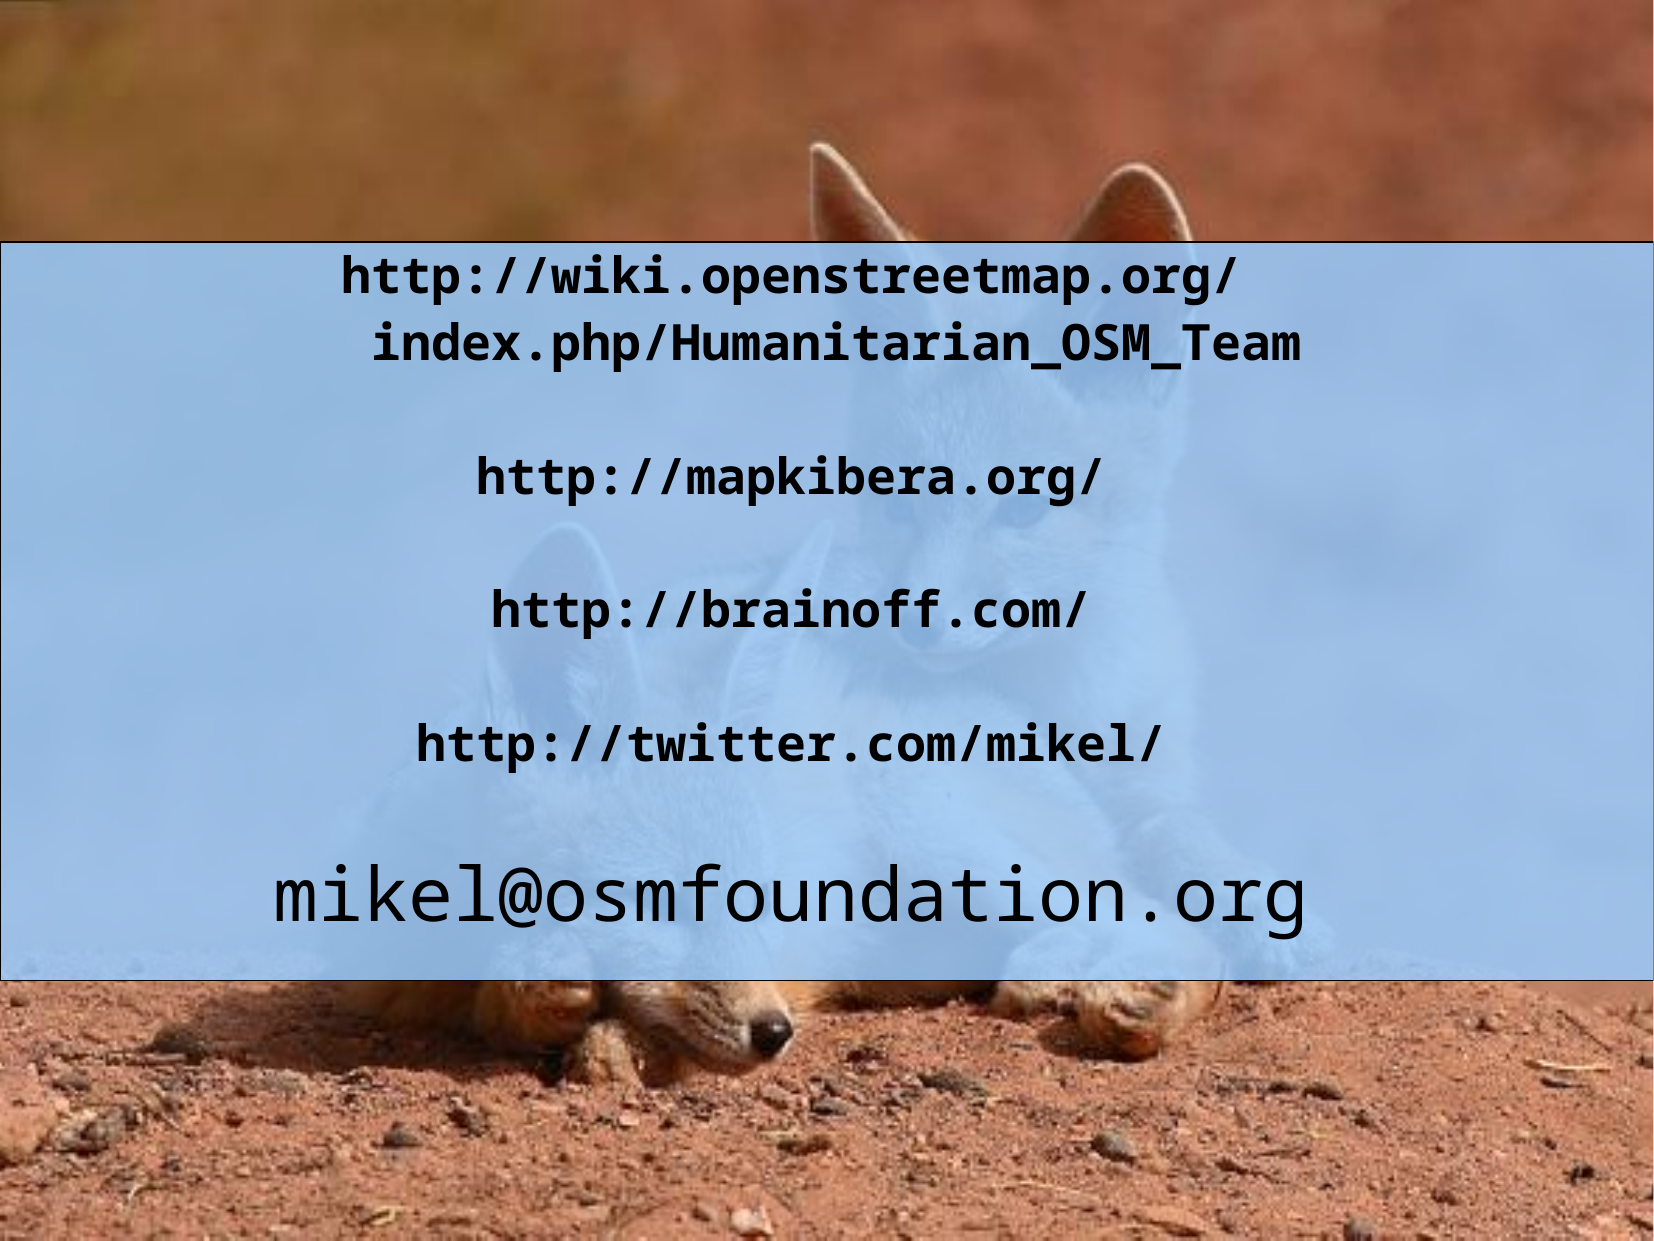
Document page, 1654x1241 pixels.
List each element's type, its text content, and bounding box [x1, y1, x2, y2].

picture [0, 981, 1654, 1241]
text_box http://wiki.openstreetmap.org/ index.php/Humanitarian_OSM_Team http://mapkibera.org/ http://brainoff.com/ http://twitter.com/mikel/ mikel@osmfoundation.org [47, 302, 1536, 880]
text_box [0, 242, 1654, 981]
picture [0, 0, 1654, 242]
